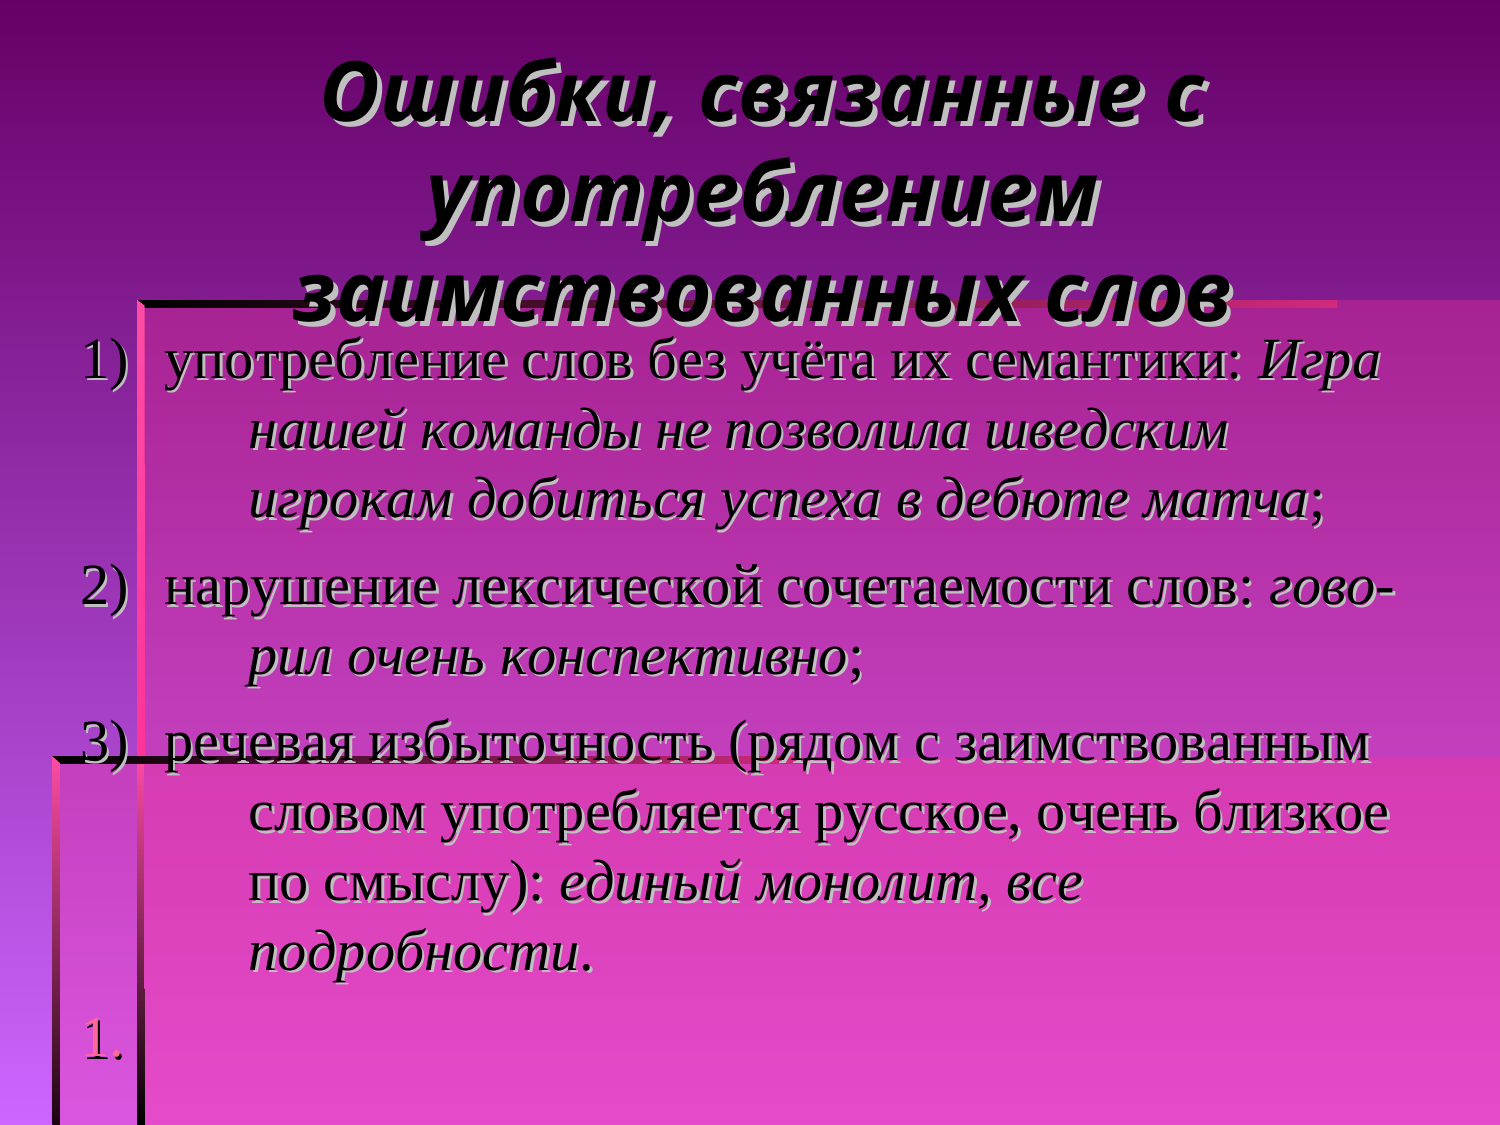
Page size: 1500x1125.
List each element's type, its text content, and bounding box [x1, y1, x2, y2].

title Ошибки, связанные с употреблением заимствованных слов [75, 30, 1451, 312]
list употребление слов без учёта их семантики: Игра нашей команды не позволила шведским игрокам добиться успеха в дебюте матча; нарушение лексической сочетаемости слов: гово-рил очень конспективно; речевая избыточность (рядом с заимствованным словом употребляется русское, очень близкое по смыслу): единый монолит, все подробности. [64, 312, 1452, 1083]
